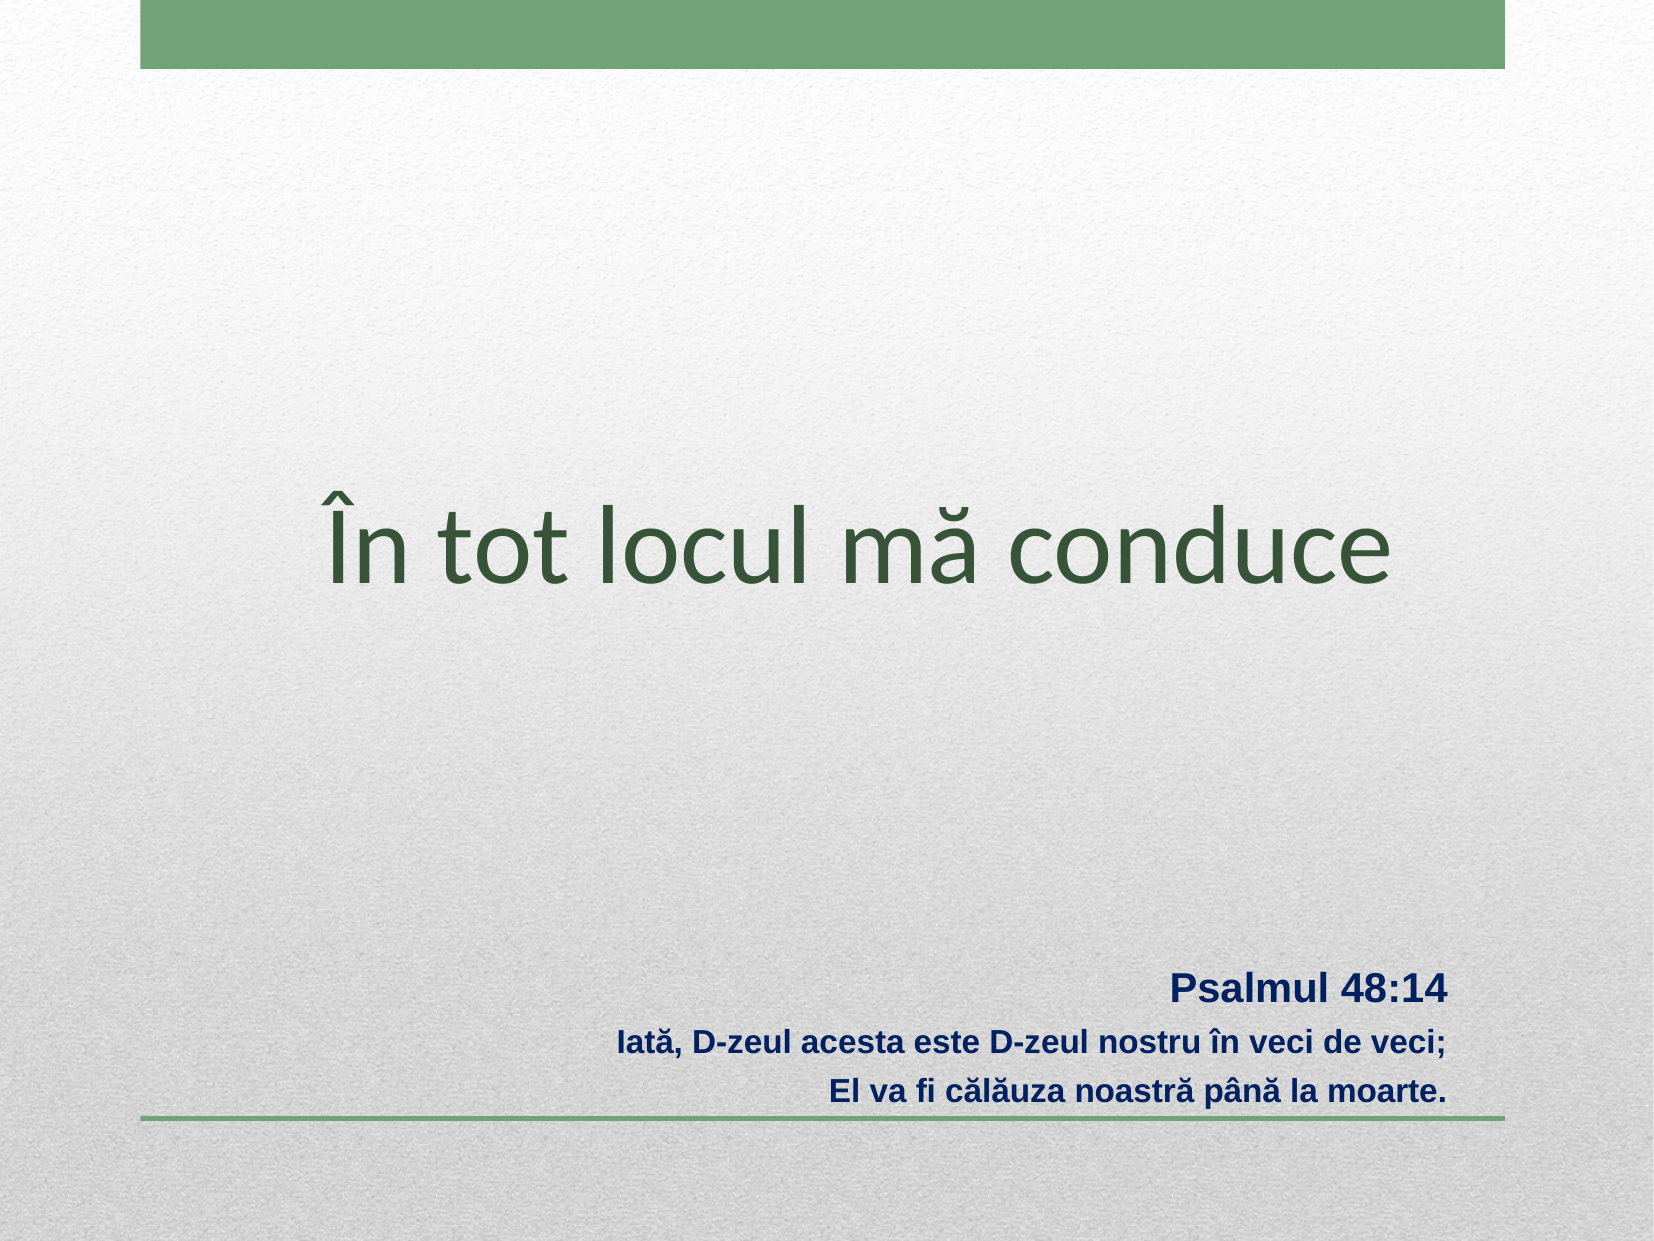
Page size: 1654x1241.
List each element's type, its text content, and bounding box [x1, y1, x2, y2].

text_box Psalmul 48:14 Iată, D-zeul acesta este D-zeul nostru în veci de veci; El va fi călăuza noastră până la moarte. [601, 957, 1514, 1121]
text_box În tot locul mă conduce [264, 457, 1416, 595]
picture [0, 0, 1654, 1241]
